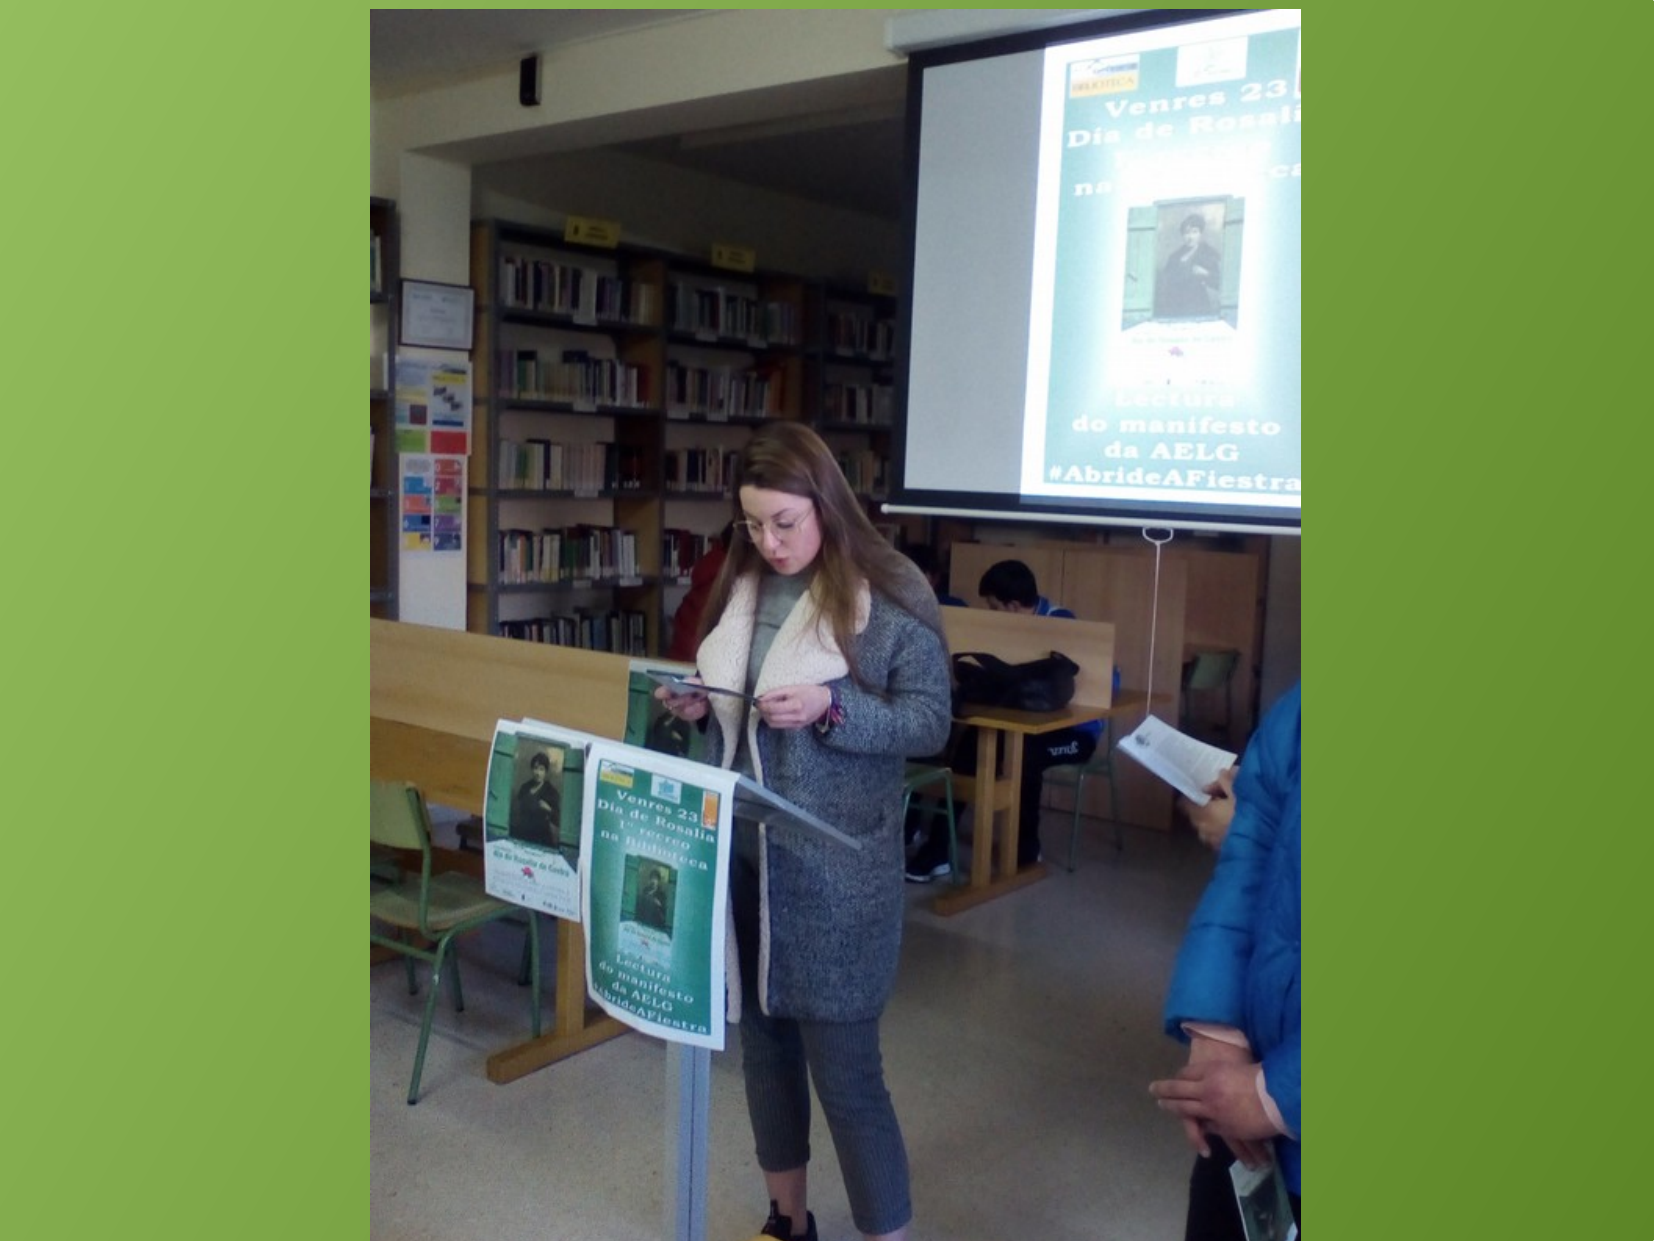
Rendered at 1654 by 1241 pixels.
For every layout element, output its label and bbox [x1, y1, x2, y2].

picture [370, 9, 1301, 1241]
